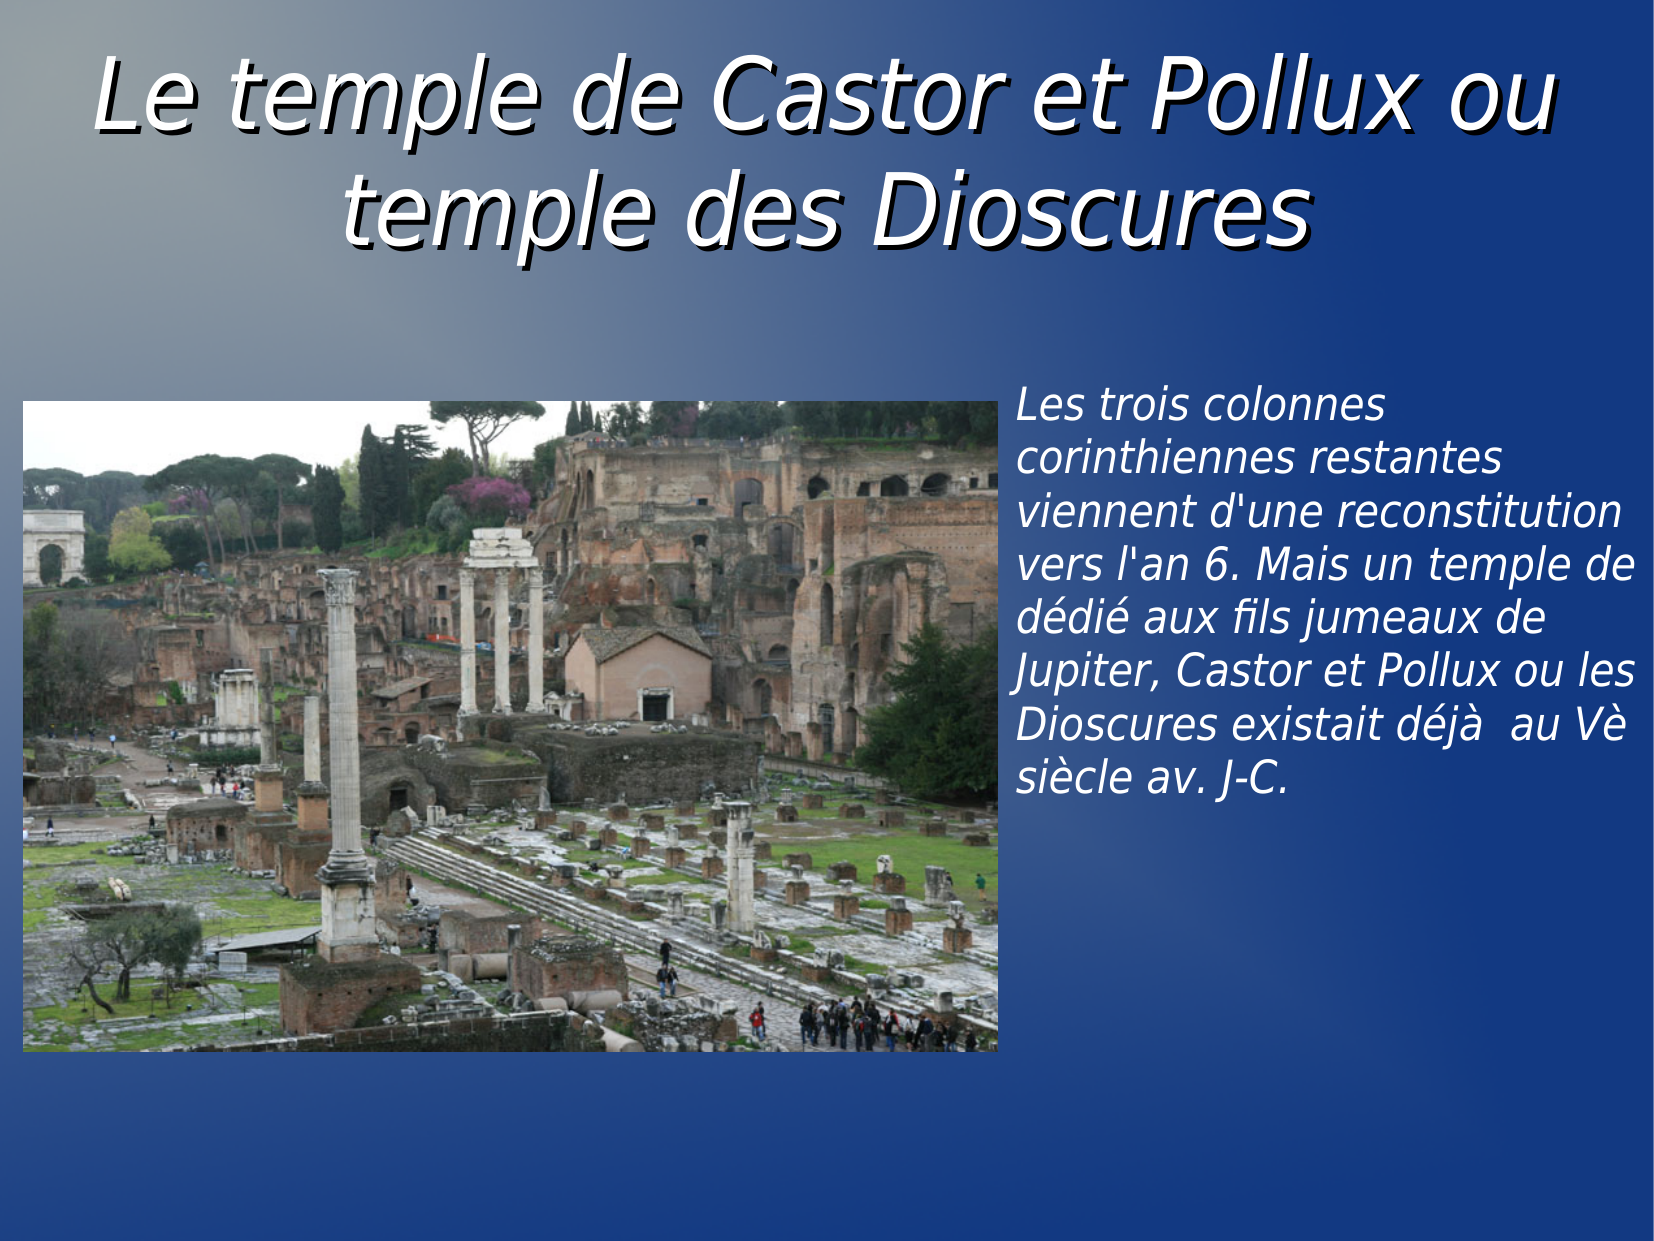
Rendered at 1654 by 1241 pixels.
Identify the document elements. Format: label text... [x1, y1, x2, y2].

title Le temple de Castor et Pollux ou temple des Dioscures [82, 36, 1571, 270]
list Les trois colonnes corinthiennes restantes viennent d'une reconstitution vers l'an 6. Mais un temple de dédié aux fils jumeaux de Jupiter, Castor et Pollux ou les Dioscures existait déjà au Vè siècle av. J-C. [944, 377, 1654, 1182]
picture [0, 0, 1654, 1241]
